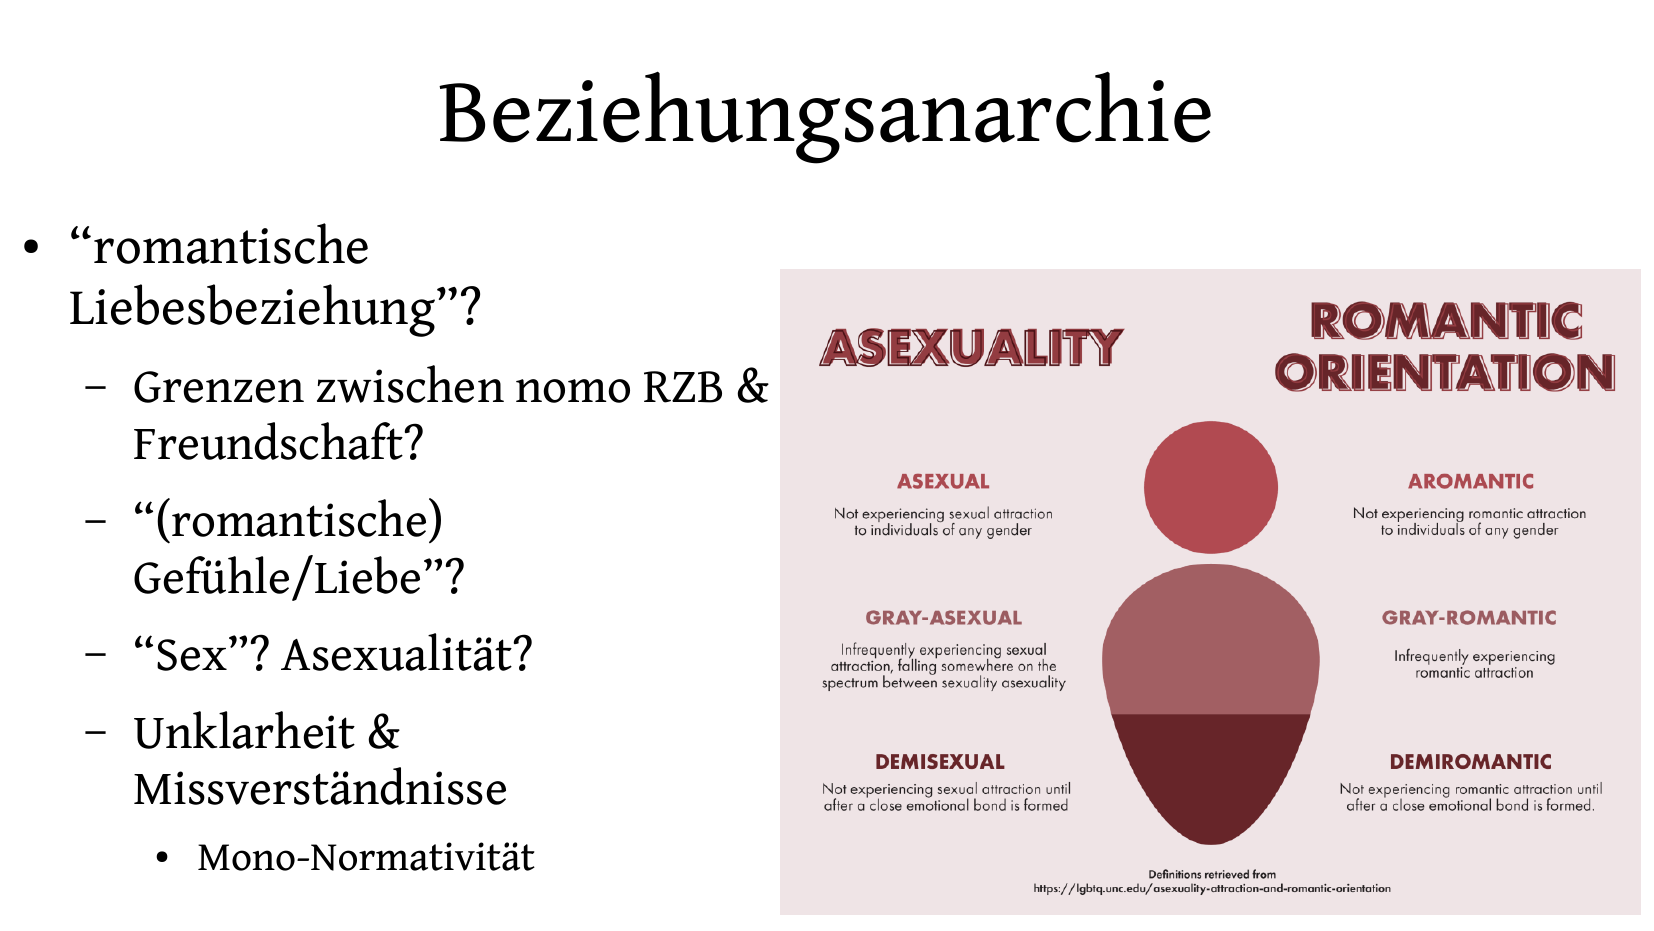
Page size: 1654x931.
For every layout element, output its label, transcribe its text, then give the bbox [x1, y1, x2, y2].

list “romantische Liebesbeziehung”? Grenzen zwischen nomo RZB & Freundschaft? “(romantische) Gefühle/Liebe”? “Sex”? Asexualität? Unklarheit & Missverständnisse Mono-Normativität [5, 217, 781, 886]
picture [780, 269, 1641, 916]
title Beziehungsanarchie [82, 37, 1571, 193]
